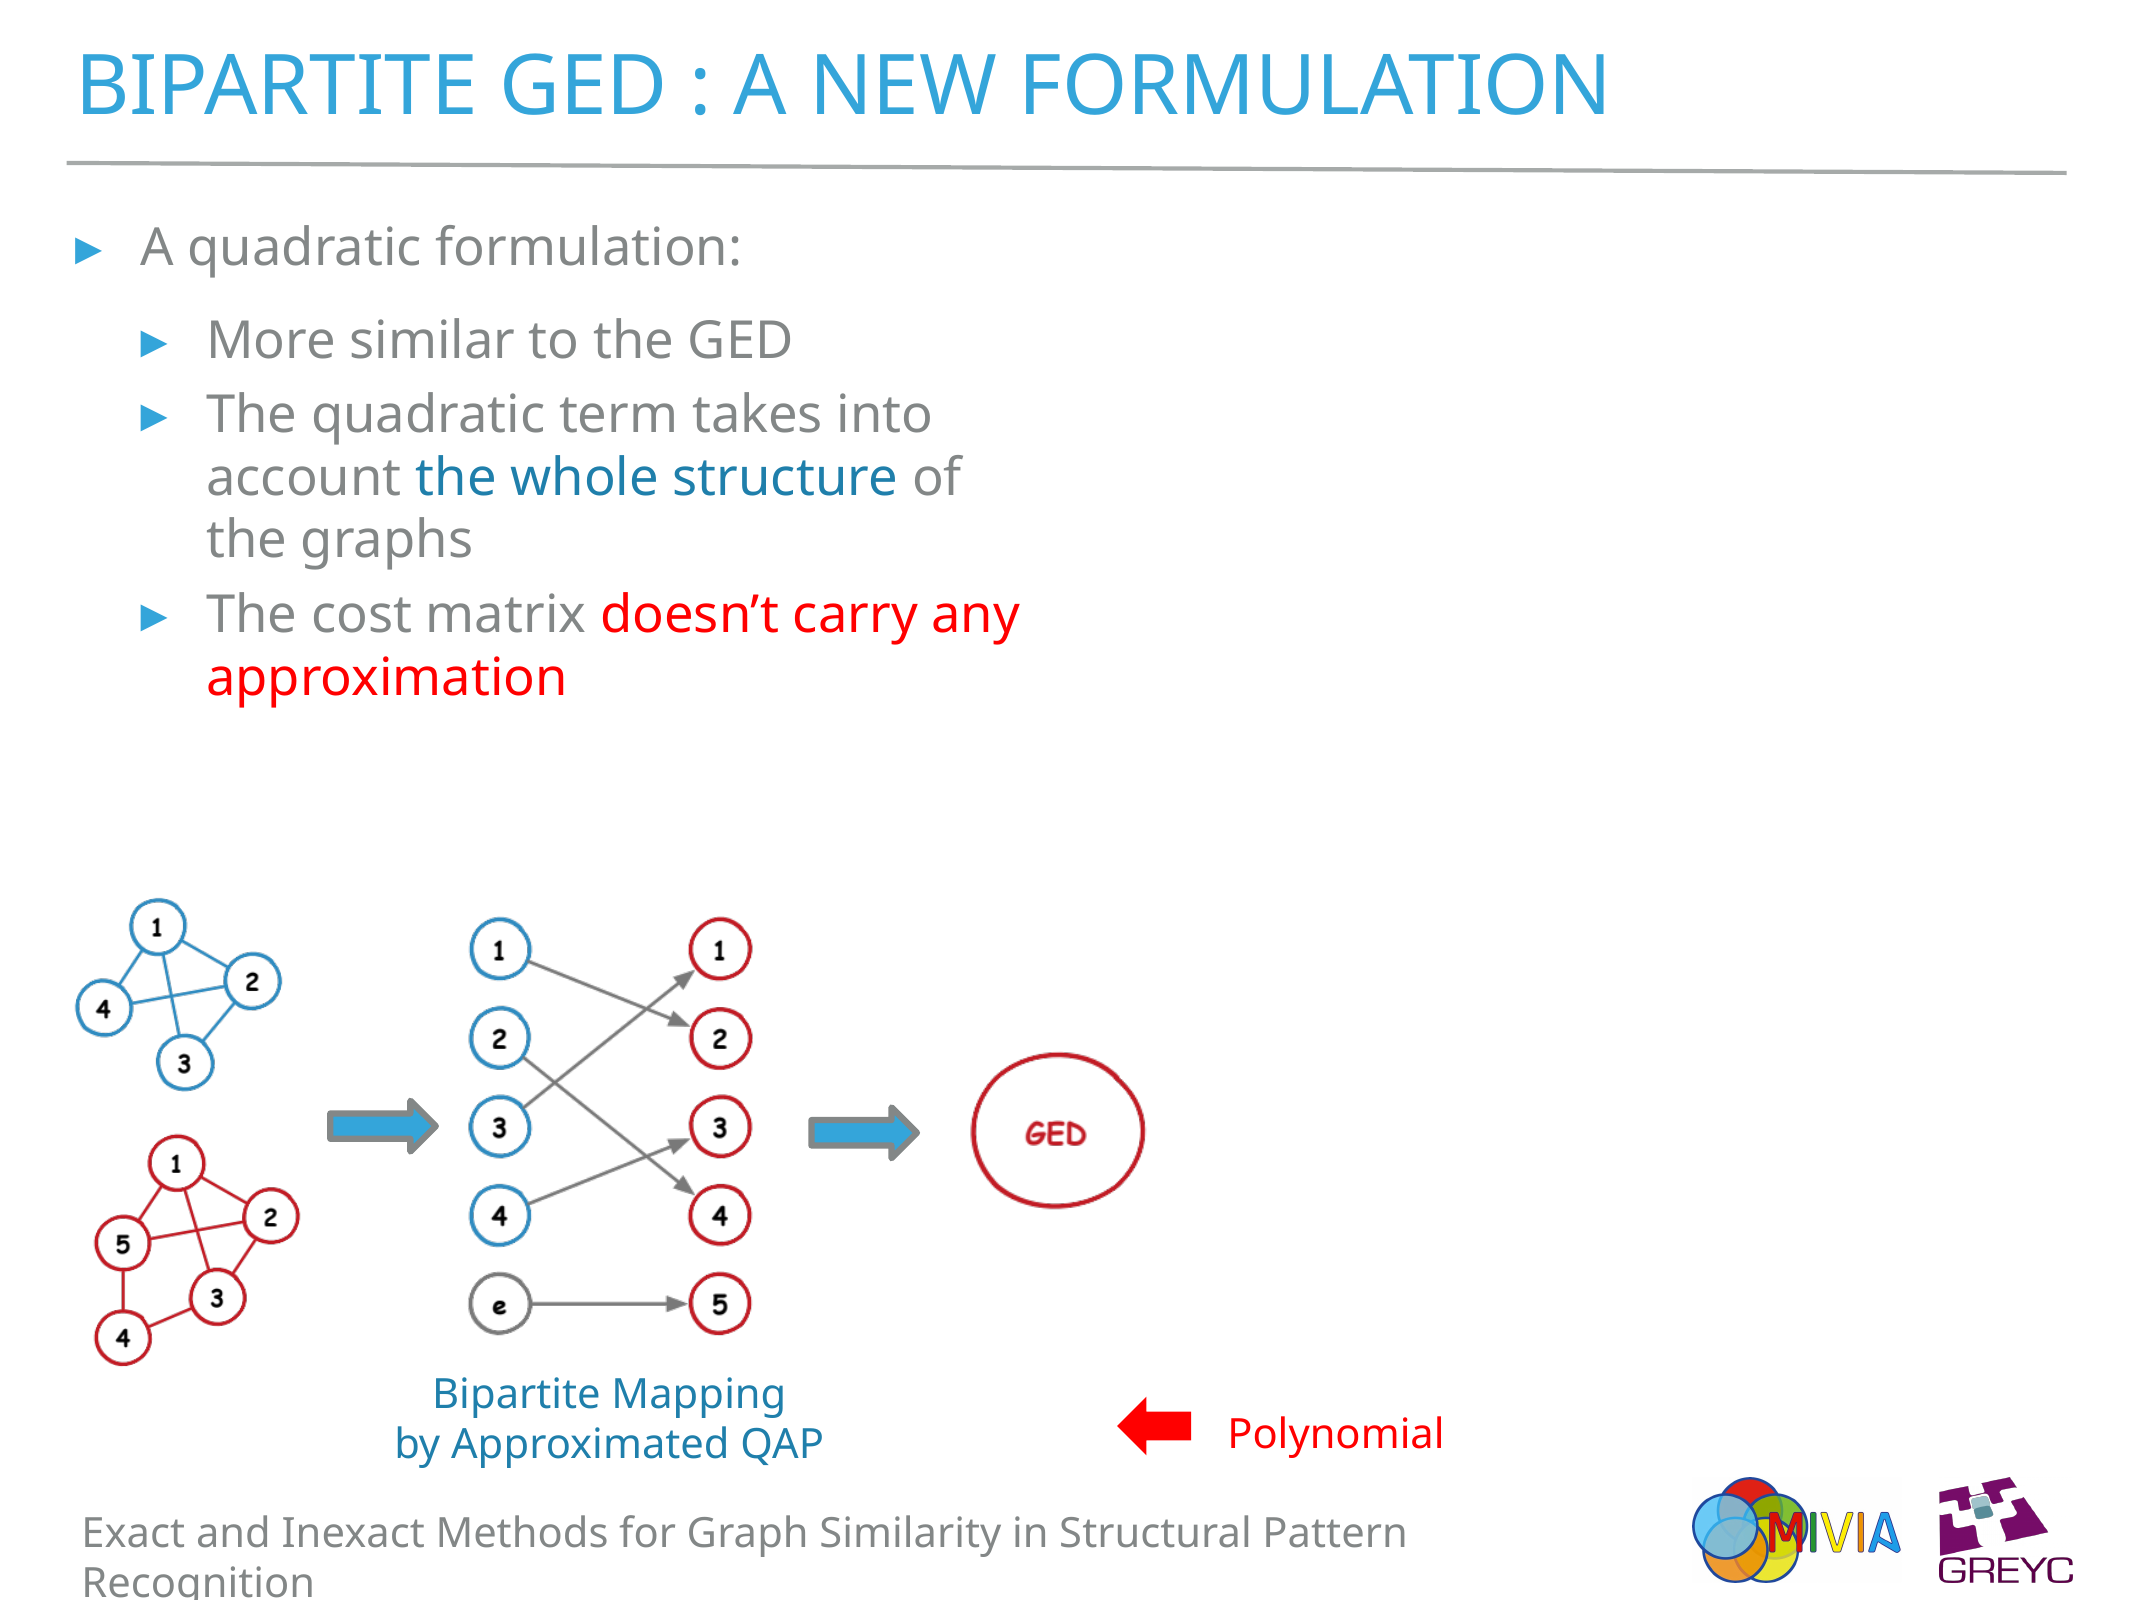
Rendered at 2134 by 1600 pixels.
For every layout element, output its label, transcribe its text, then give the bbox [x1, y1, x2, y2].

picture [1939, 1477, 2073, 1583]
text_box [330, 1100, 436, 1152]
list A quadratic formulation: More similar to the GED The quadratic term takes into account the whole structure of the graphs The cost matrix doesn’t carry any approximation [66, 204, 1057, 718]
title BIPARTITE GED : A NEW FORMULATION [66, 41, 1662, 161]
text_box Bipartite Mapping by Approximated QAP [385, 1358, 833, 1476]
text_box [811, 1107, 917, 1159]
text_box [1118, 1399, 1191, 1453]
picture [66, 889, 289, 1099]
picture [1692, 1477, 1902, 1583]
picture [958, 1043, 1152, 1221]
text_box Polynomial [1212, 1399, 1460, 1464]
picture [86, 1126, 307, 1373]
picture [459, 909, 760, 1343]
